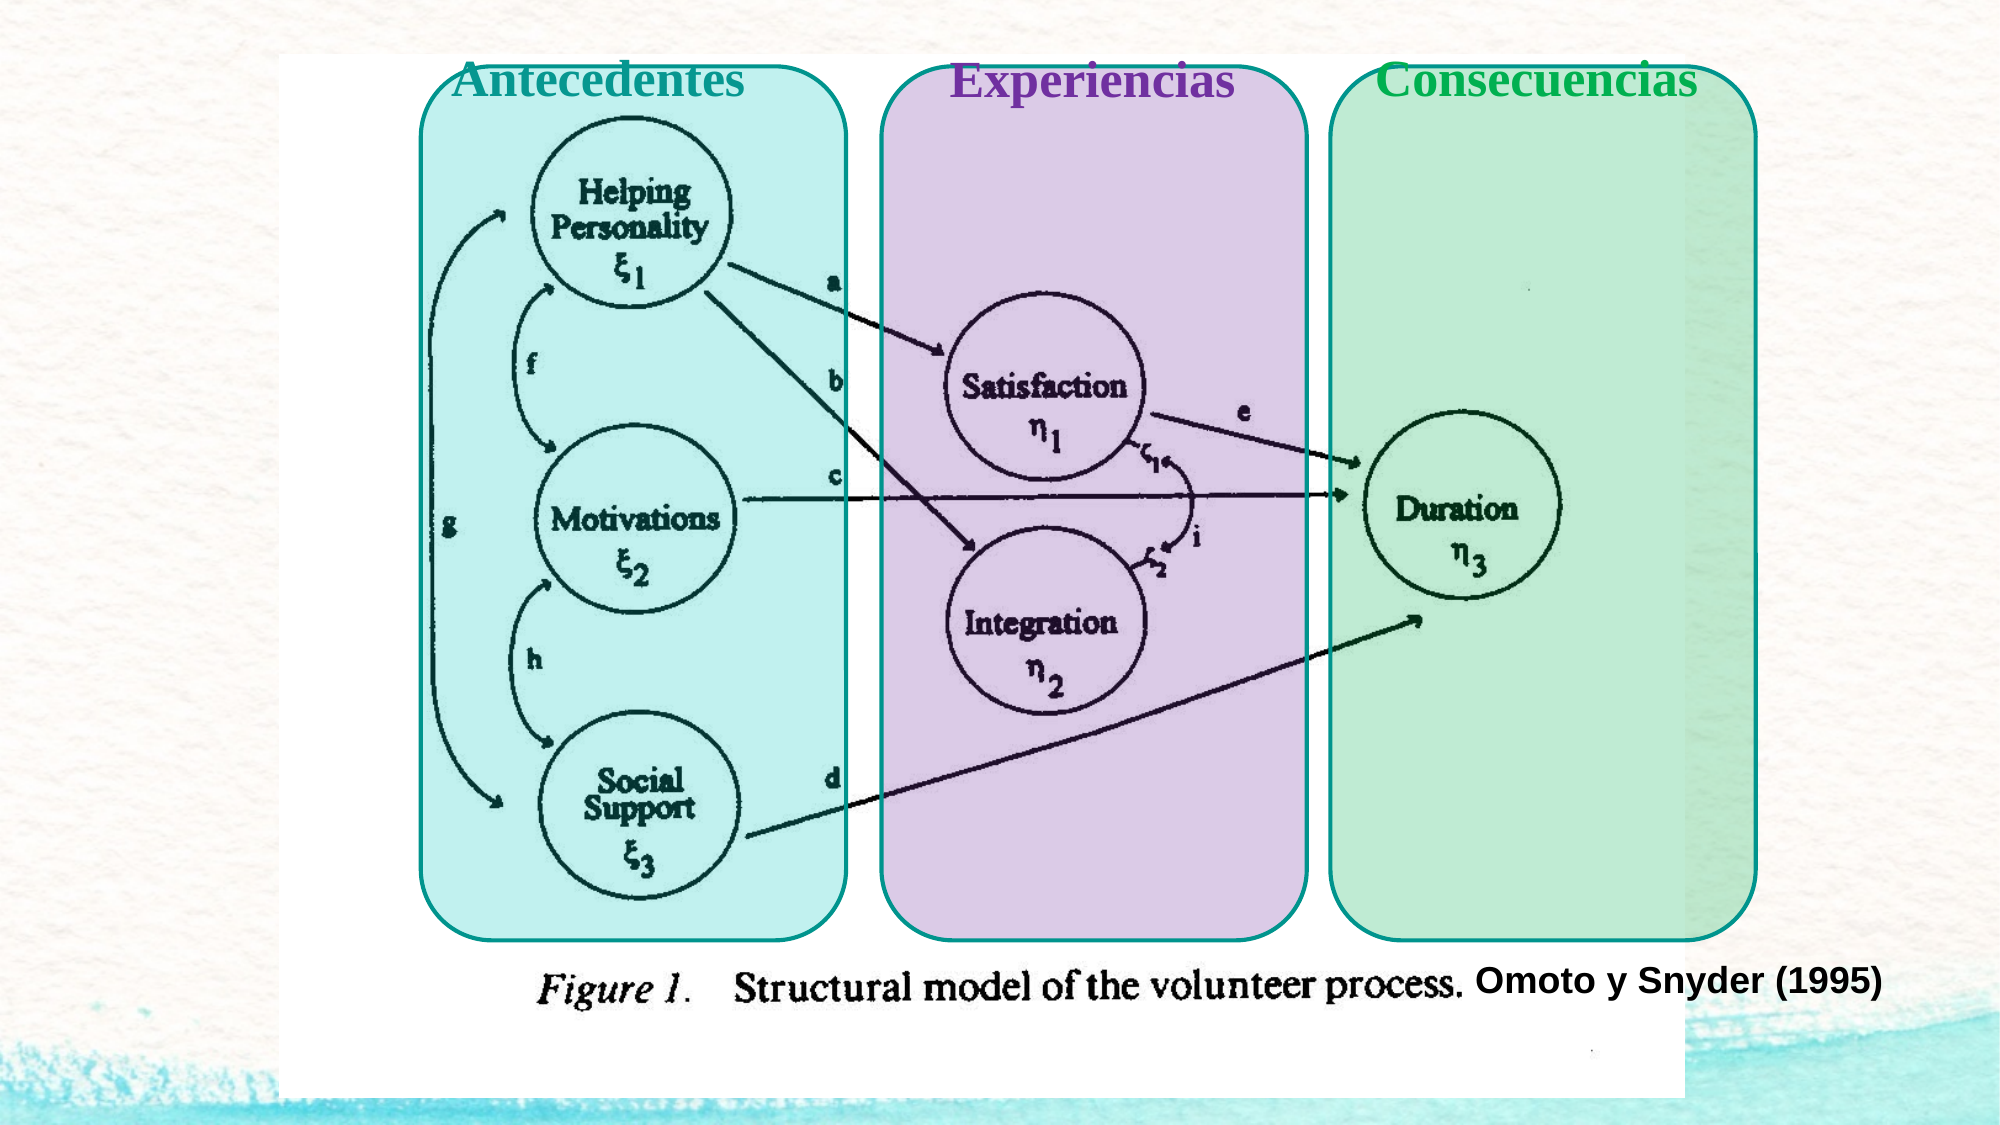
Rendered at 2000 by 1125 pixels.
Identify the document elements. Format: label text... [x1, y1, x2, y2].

text_box [881, 68, 1307, 941]
text_box Experiencias [934, 43, 1313, 122]
text_box [1330, 80, 1756, 941]
picture [0, 0, 2000, 1125]
text_box Consecuencias [1359, 42, 1738, 121]
text_box Antecedentes [436, 42, 815, 121]
text_box Omoto y Snyder (1995) [1460, 952, 1922, 1013]
text_box [420, 78, 847, 941]
